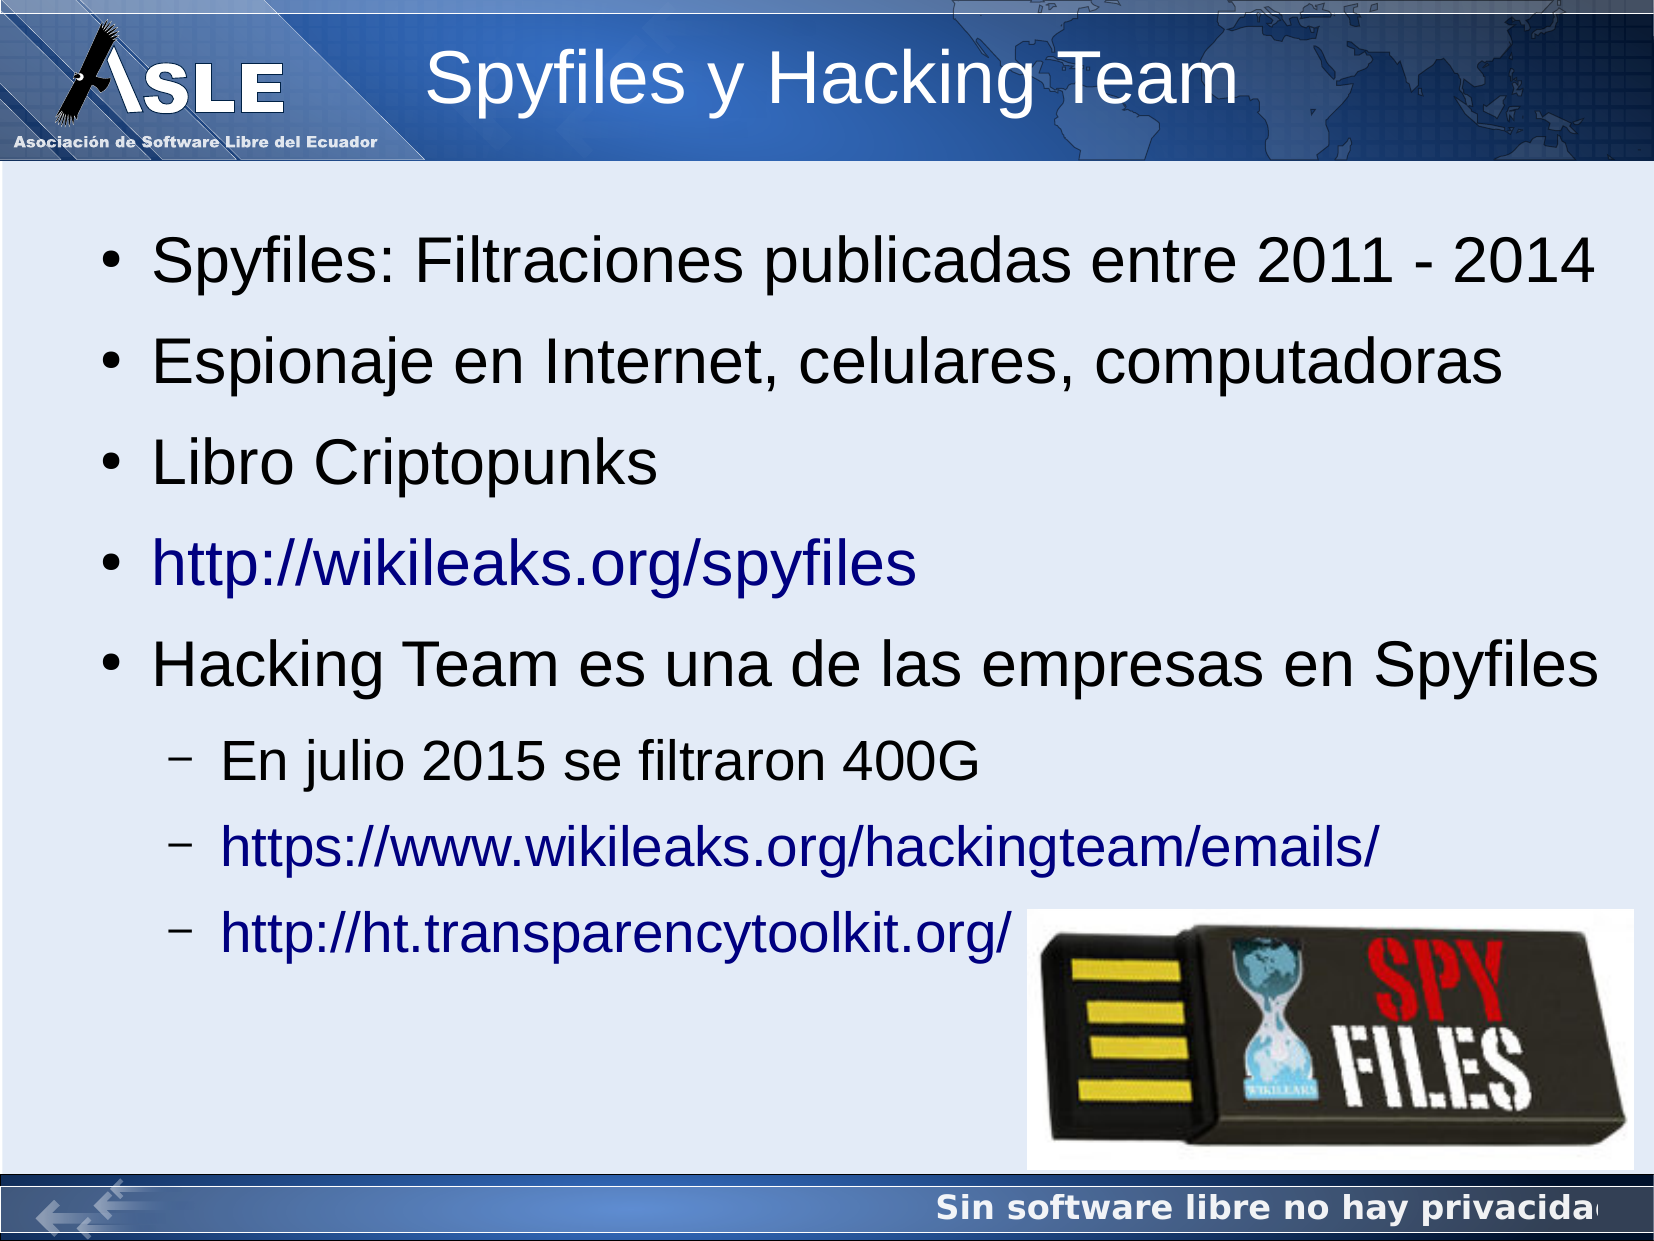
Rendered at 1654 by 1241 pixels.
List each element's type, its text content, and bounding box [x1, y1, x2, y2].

title Spyfiles y Hacking Team [23, 26, 1642, 130]
picture [1027, 909, 1634, 1170]
list Spyfiles: Filtraciones publicadas entre 2011 - 2014 Espionaje en Internet, celulares, computadoras Libro Criptopunks http://wikileaks.org/spyfiles Hacking Team es una de las empresas en Spyfiles En julio 2015 se filtraron 400G https://www.wikileaks.org/hackingteam/emails/ http://ht.transparencytoolkit.org/ [82, 224, 1619, 1010]
